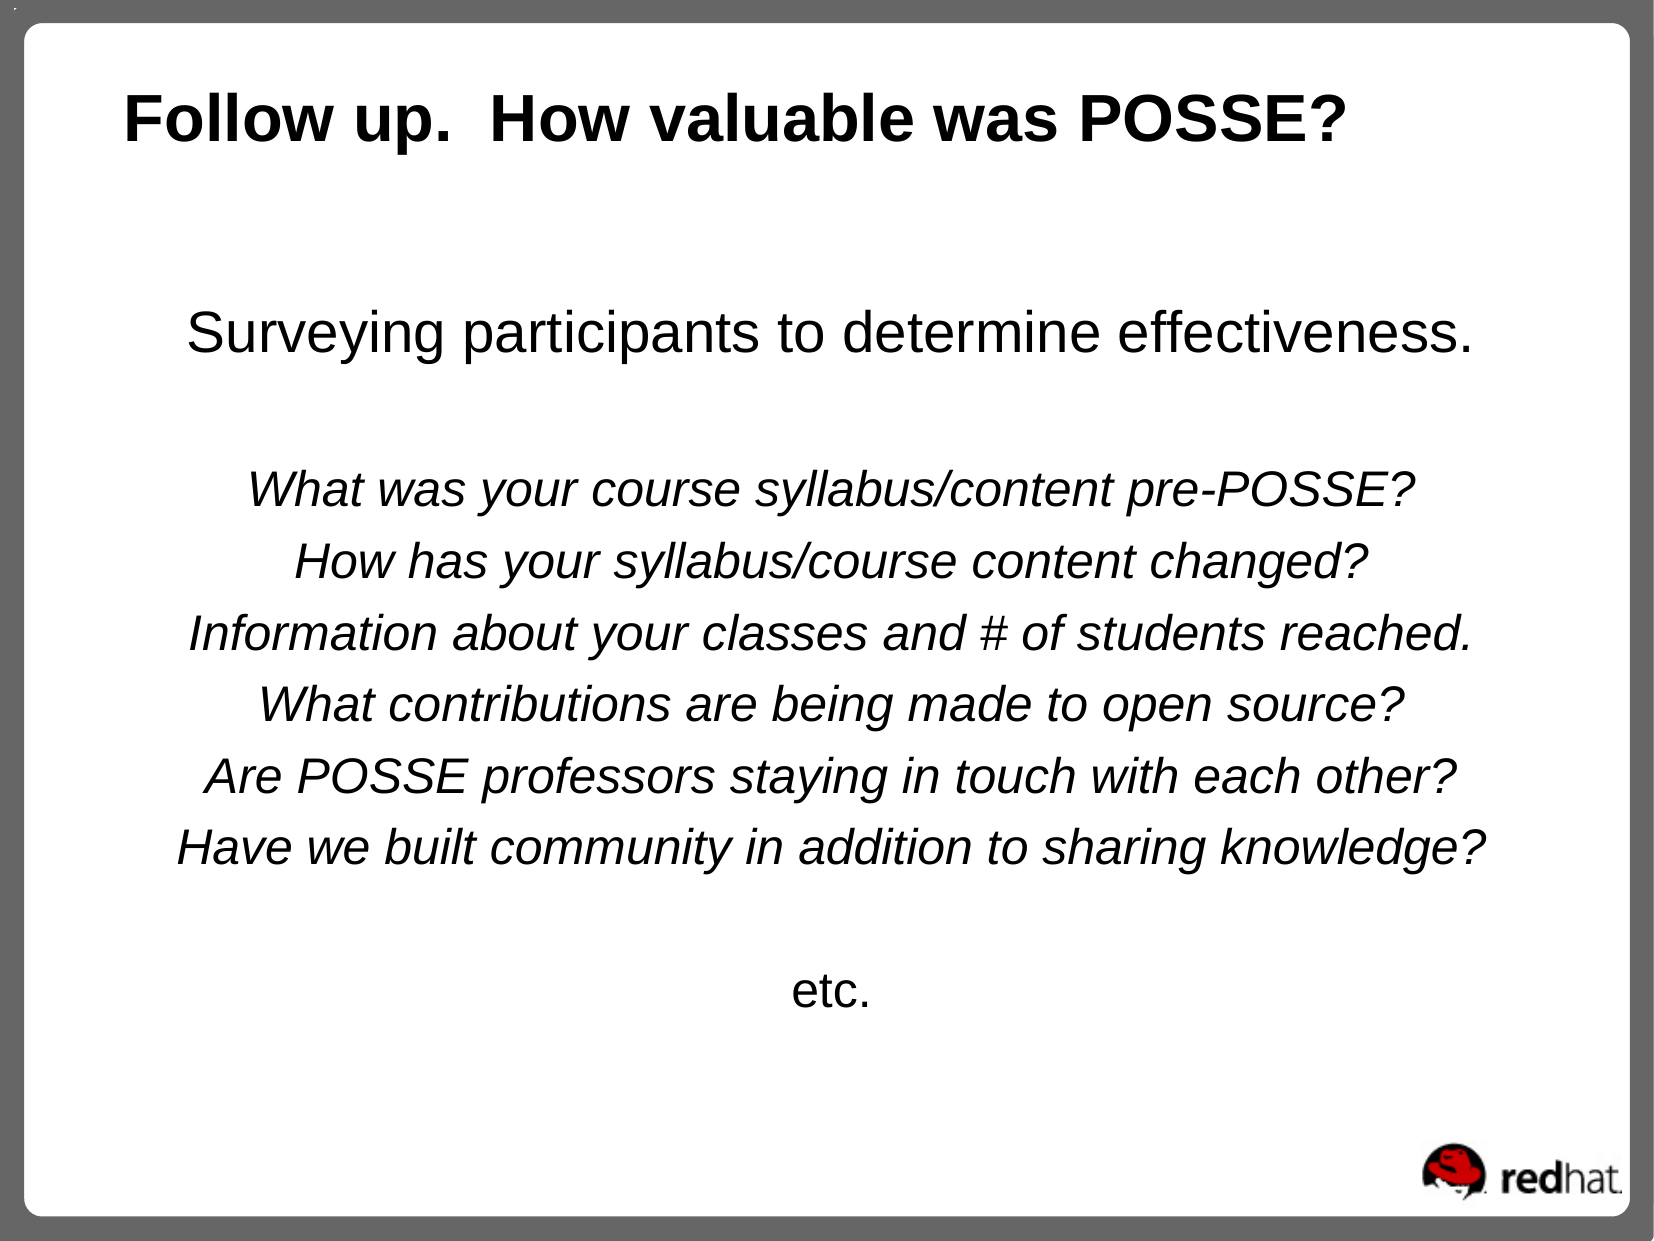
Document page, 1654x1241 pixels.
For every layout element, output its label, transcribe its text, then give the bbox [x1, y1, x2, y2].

picture [1421, 1141, 1622, 1209]
title Follow up. How valuable was POSSE? [123, 63, 1530, 175]
subtitle Surveying participants to determine effectiveness. What was your course syllabus/content pre-POSSE? How has your syllabus/course content changed? Information about your classes and # of students reached. What contributions are being made to open source? Are POSSE professors staying in touch with each other? Have we built community in addition to sharing knowledge? etc. [128, 193, 1535, 1126]
